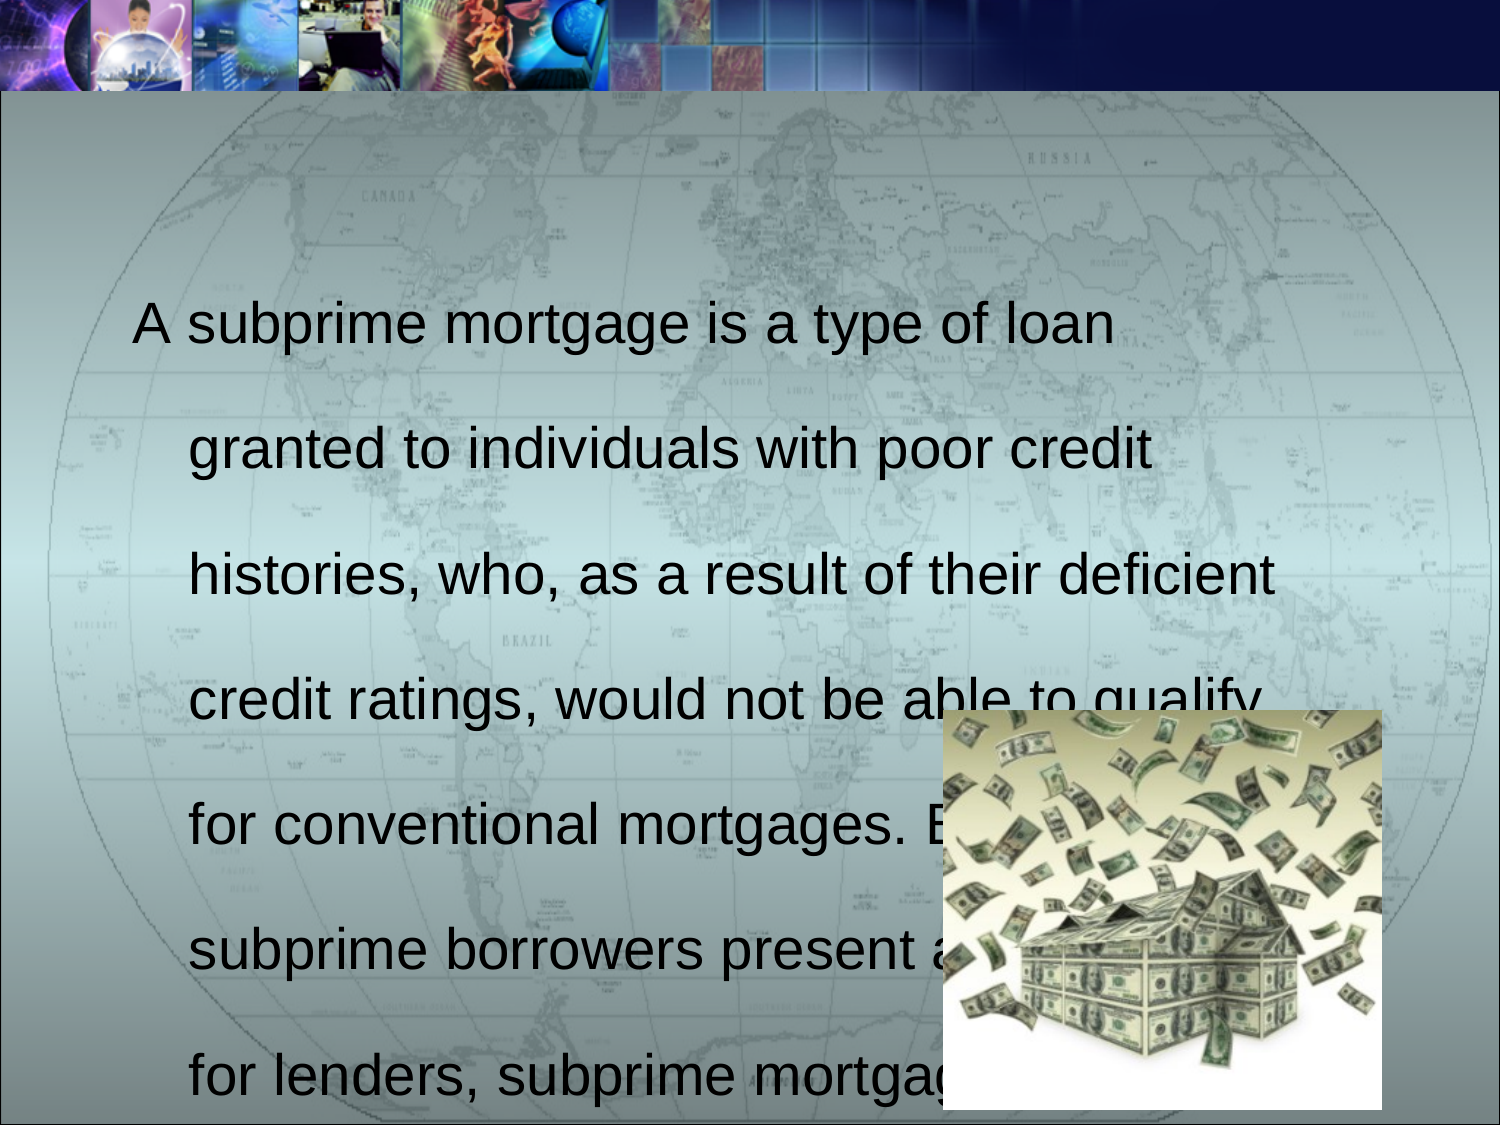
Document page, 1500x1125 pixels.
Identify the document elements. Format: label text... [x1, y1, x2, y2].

title SUB PRIME MORTGAGE [0, 62, 1351, 250]
picture [943, 710, 1382, 1110]
list A subprime mortgage is a type of loan granted to individuals with poor credit histories, who, as a result of their deficient credit ratings, would not be able to qualify for conventional mortgages. Because subprime borrowers present a higher risk for lenders, subprime mortgages charge interest rates above the prime lending rate. [117, 223, 1343, 1125]
picture [0, 0, 1500, 91]
